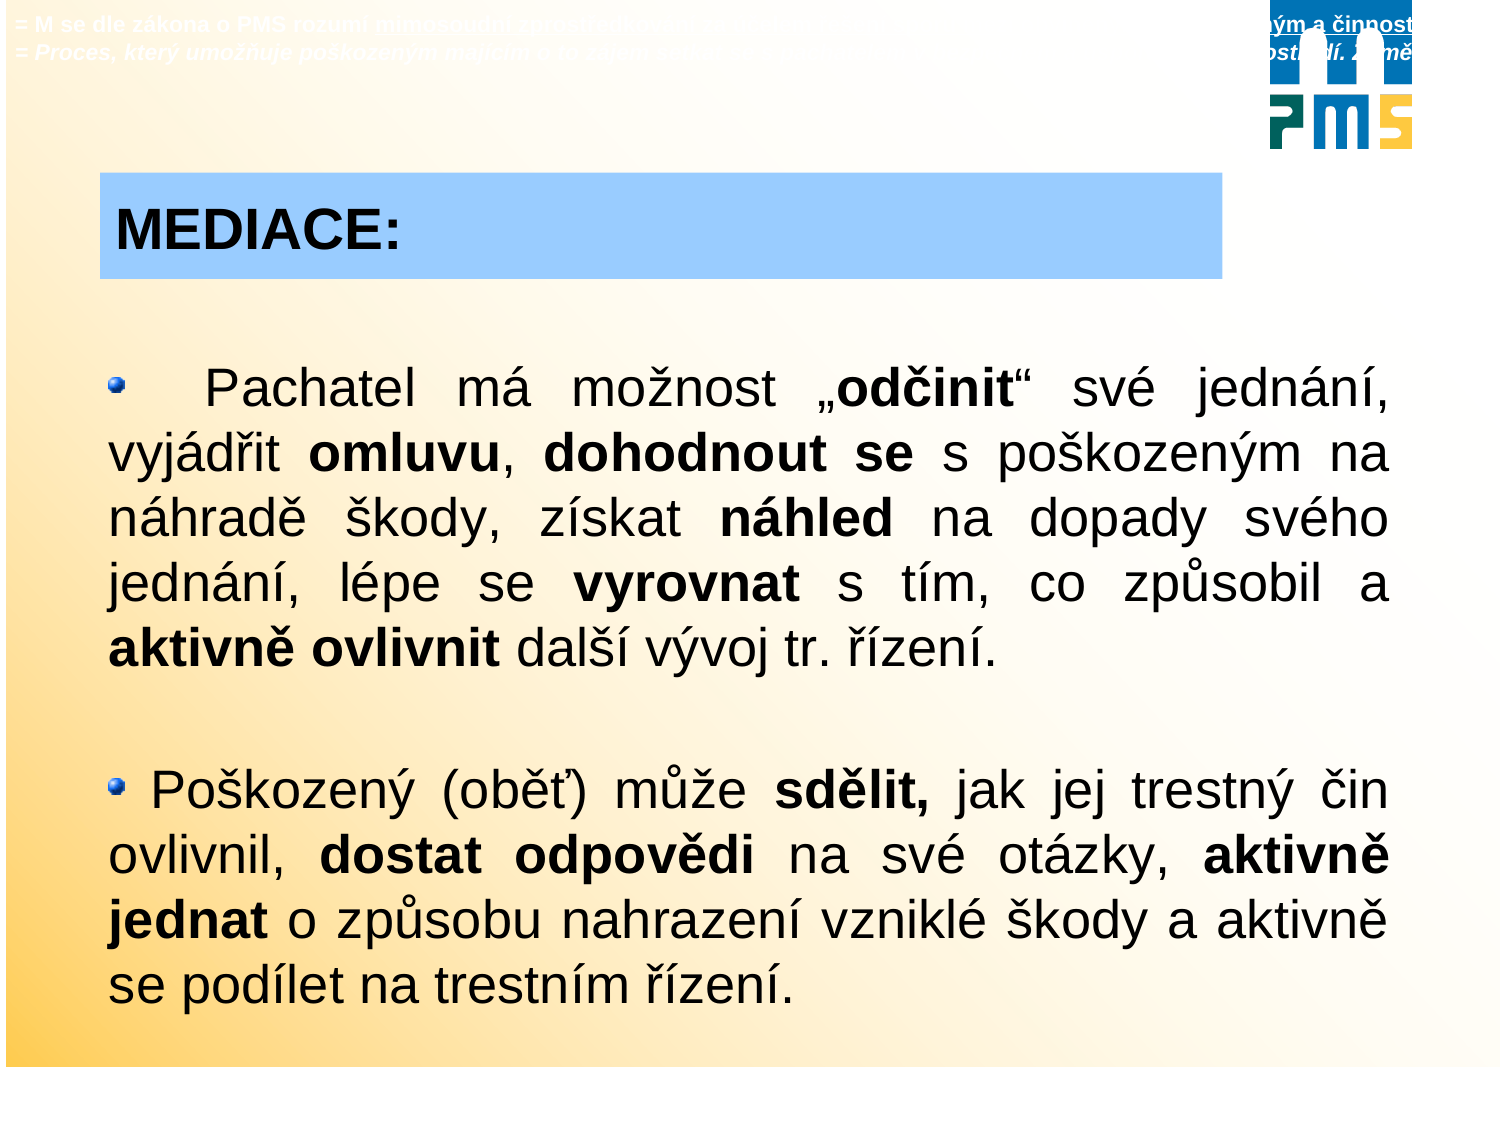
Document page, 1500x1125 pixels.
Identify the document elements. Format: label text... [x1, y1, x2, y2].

text_box = M se dle zákona o PMS rozumí mimosoudní zprostředkování za účelem řešení sporu mezi obviněným a poškozeným a činnost směřující k urovnání konfliktního stavu vykonávaná v souvislosti s trestním řízením. Mediaci lze provádět jen s výslovným souhlasem obviněného a poškozeného. = Proces, který umožňuje poškozeným majícím o to zájem setkat se s pachatelem v bezpečném a uspořádaném prostředí. Záměrem je vést pachatele k odpovědnosti a zároveň poskytnout podporu a pomoc pošk. Pošk.- sdělit, jak jej TČ ovlivnil, dostat odpovědi na své otázky a účastnit se plánu NŠ. [0, 2, 1500, 73]
text_box MEDIACE: [100, 172, 1223, 278]
picture [6, 73, 1500, 1067]
text_box Pachatel má možnost „odčinit“ své jednání, vyjádřit omluvu, dohodnout se s poškozeným na náhradě škody, získat náhled na dopady svého jednání, lépe se vyrovnat s tím, co způsobil a aktivně ovlivnit další vývoj tr. řízení. Poškozený (oběť) může sdělit, jak jej trestný čin ovlivnil, dostat odpovědi na své otázky, aktivně jednat o způsobu nahrazení vzniklé škody a aktivně se podílet na trestním řízení. [94, 278, 1406, 976]
